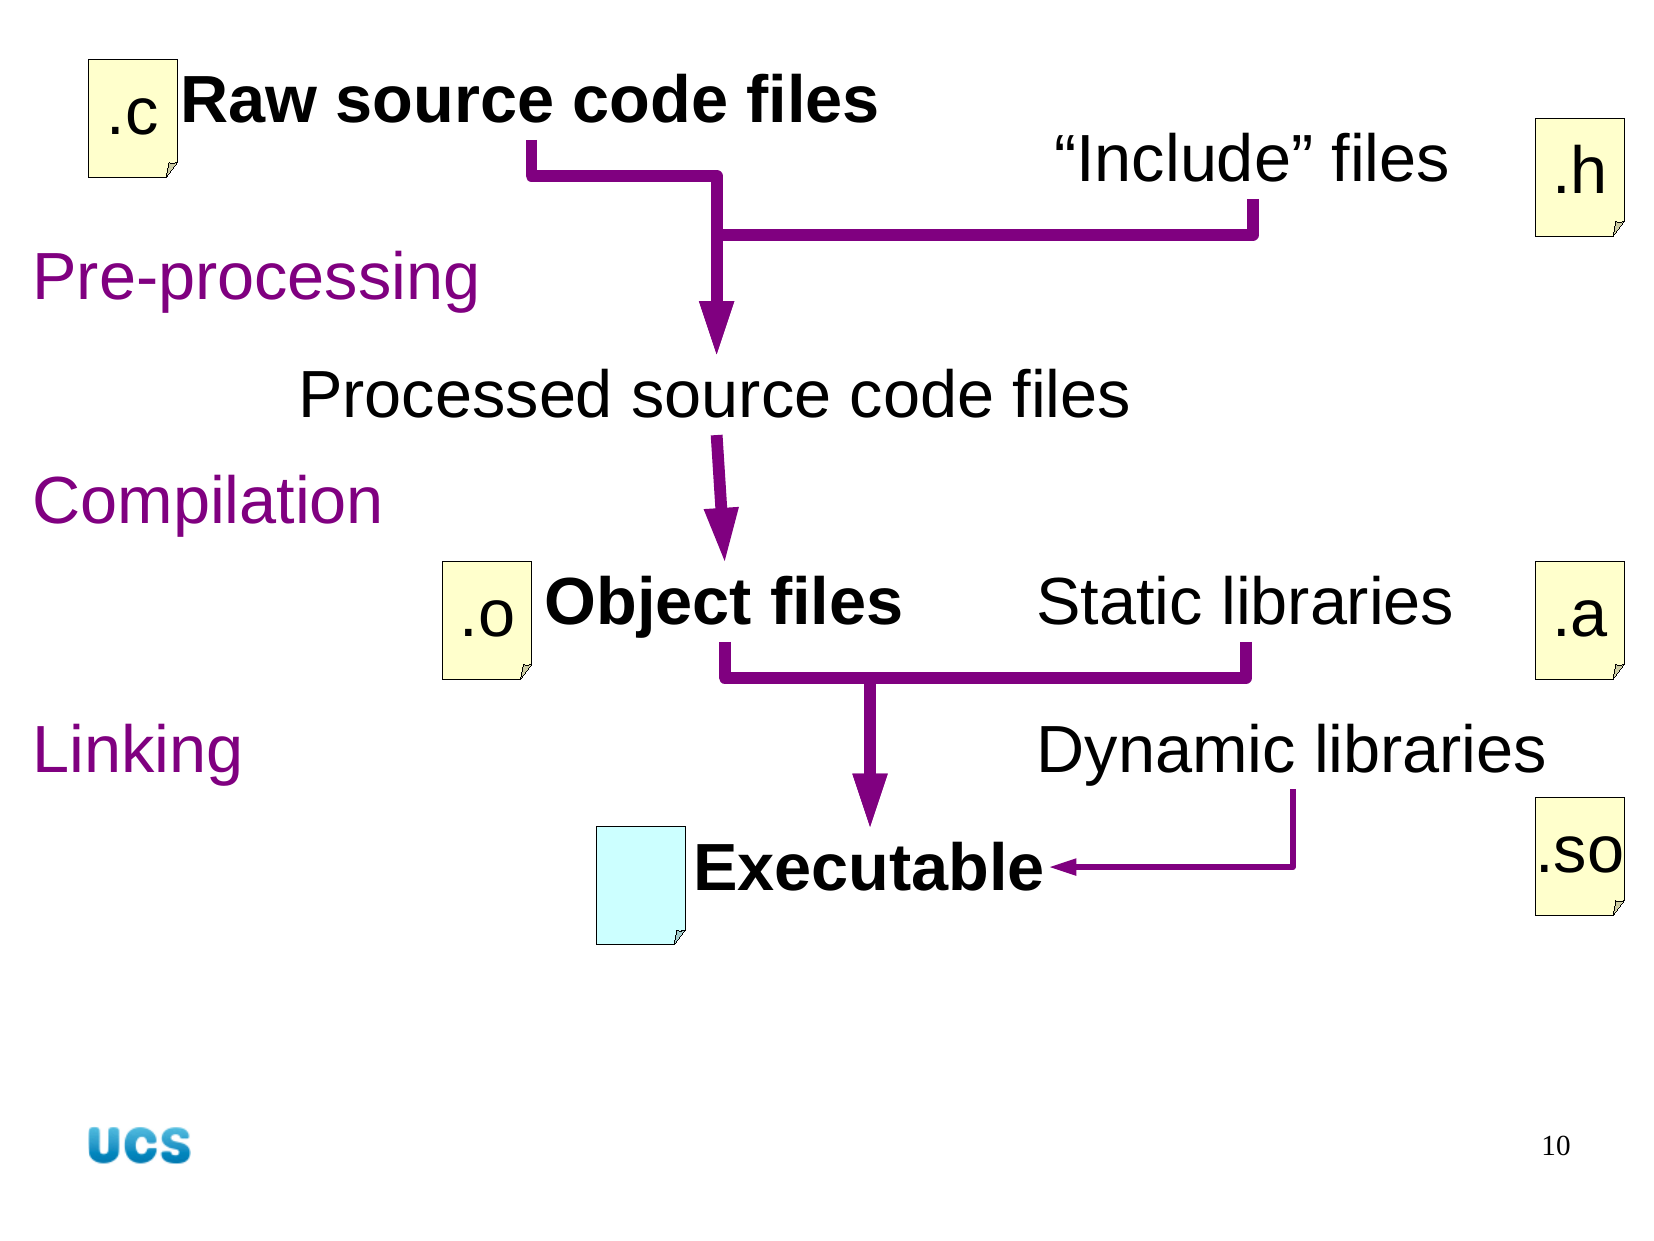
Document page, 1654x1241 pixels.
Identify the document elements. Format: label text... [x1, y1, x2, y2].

text_box Raw source code files [178, 59, 886, 140]
text_box Compilation [29, 460, 389, 542]
text_box Linking [29, 708, 248, 790]
text_box Object files [541, 561, 908, 642]
text_box Executable [690, 826, 1050, 908]
text_box Static libraries [1033, 561, 1460, 642]
text_box “Include” files [1051, 118, 1455, 199]
text_box .a [1535, 561, 1625, 680]
text_box [596, 826, 686, 945]
text_box .o [442, 561, 532, 680]
text_box Pre-processing [29, 236, 486, 317]
text_box Dynamic libraries [1033, 708, 1552, 790]
text_box .so [1535, 797, 1625, 916]
text_box .c [88, 59, 178, 178]
text_box .h [1535, 118, 1625, 237]
picture [88, 1126, 191, 1165]
text_box Processed source code files [295, 354, 1139, 436]
